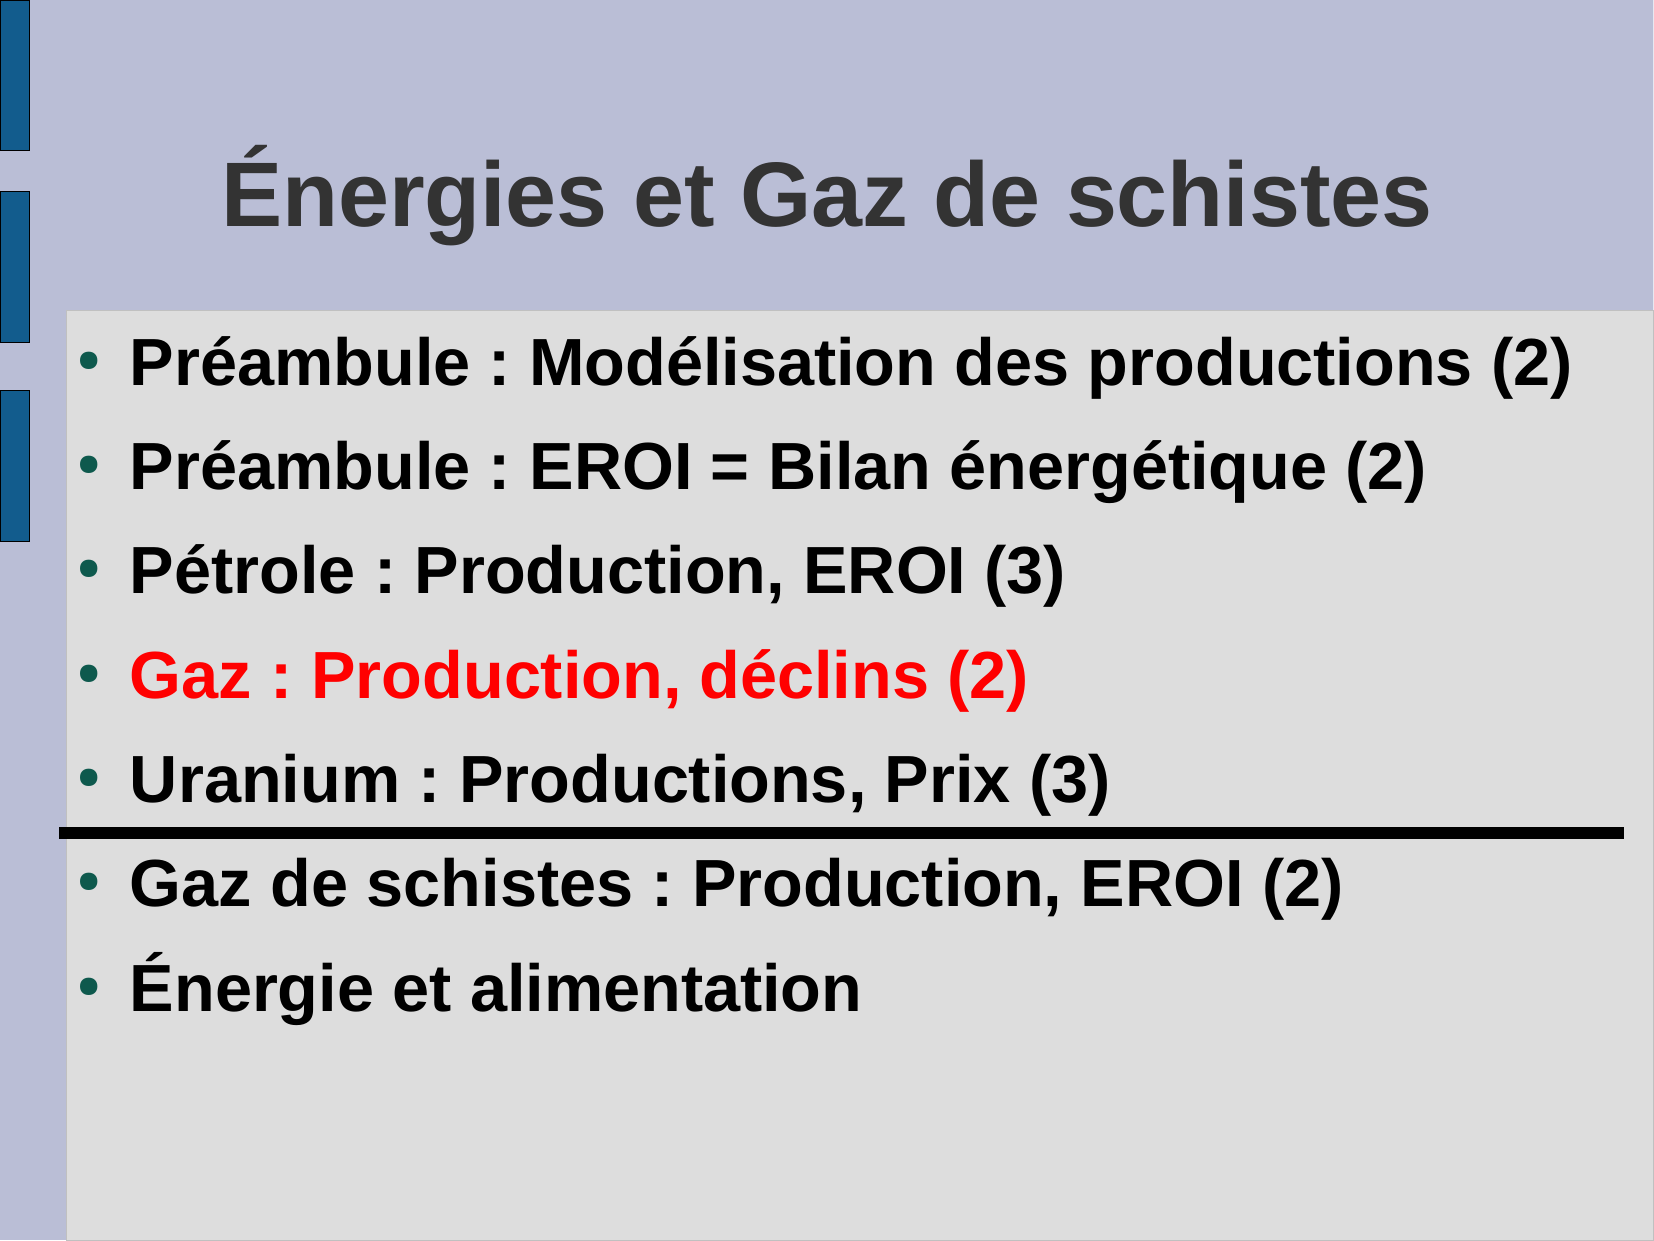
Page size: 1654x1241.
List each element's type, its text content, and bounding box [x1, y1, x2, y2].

title Énergies et Gaz de schistes [121, 91, 1534, 299]
list Préambule : Modélisation des productions (2) Préambule : EROI = Bilan énergétique (2) Pétrole : Production, EROI (3) Gaz : Production, déclins (2) Uranium : Productions, Prix (3) Gaz de schistes : Production, EROI (2) Énergie et alimentation [59, 324, 1625, 1130]
